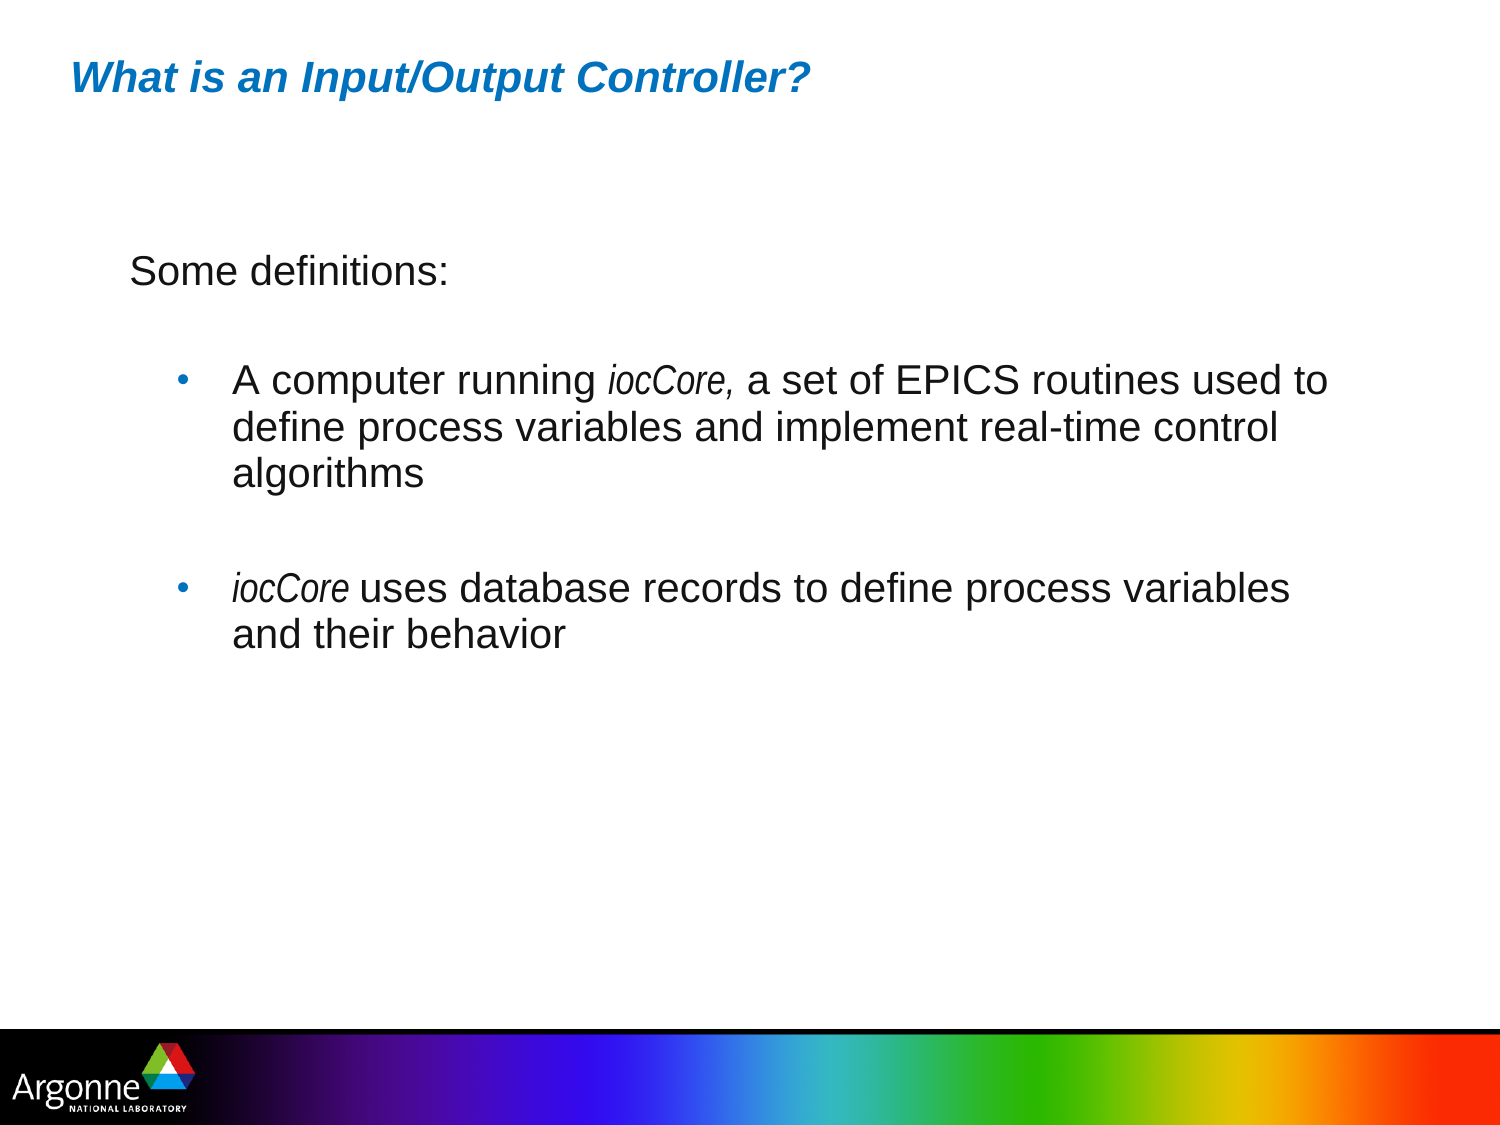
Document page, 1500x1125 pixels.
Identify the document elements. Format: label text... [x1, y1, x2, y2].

list Some definitions: A computer running iocCore, a set of EPICS routines used to define process variables and implement real-time control algorithms iocCore uses database records to define process variables and their behavior [114, 239, 1351, 754]
picture [0, 1029, 1500, 1125]
title What is an Input/Output Controller? [55, 57, 1361, 113]
